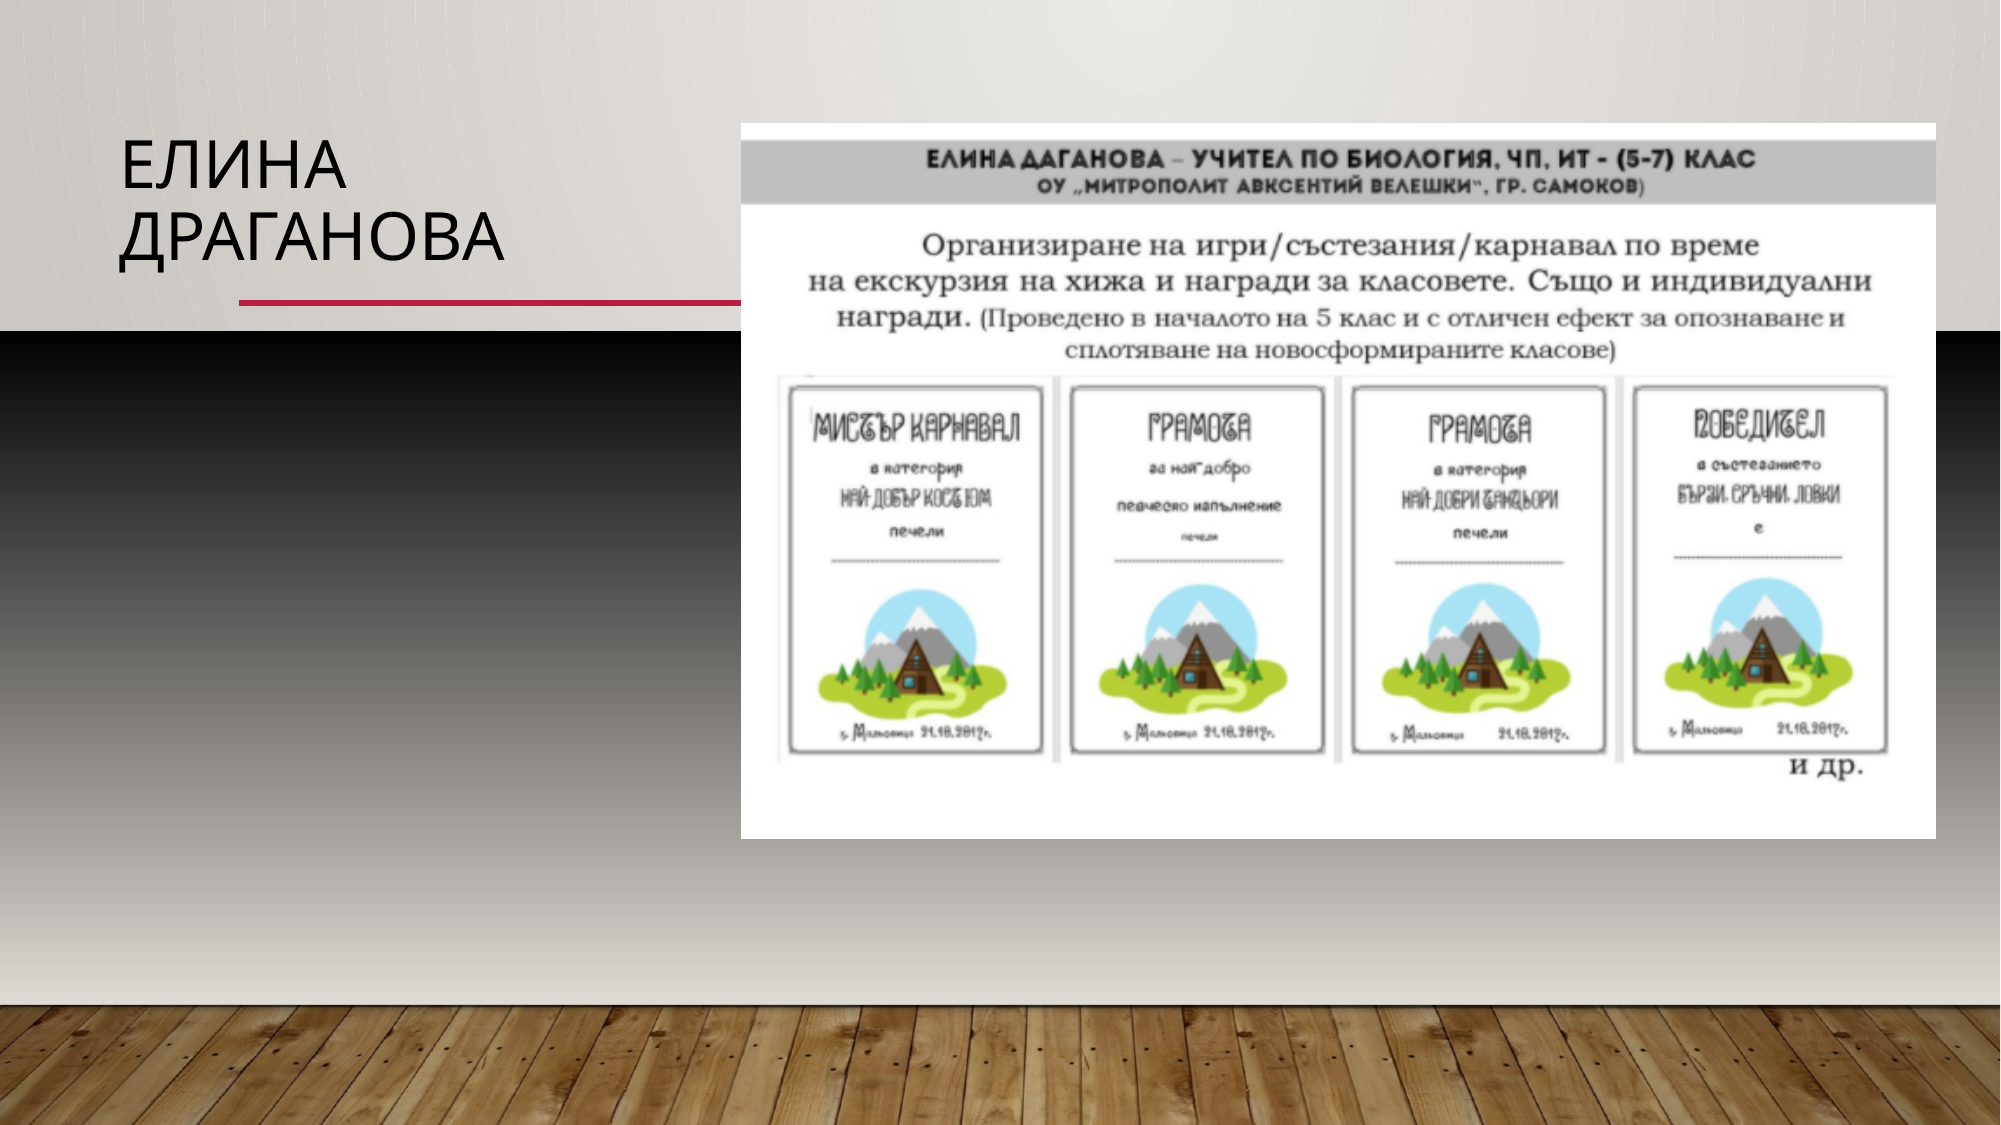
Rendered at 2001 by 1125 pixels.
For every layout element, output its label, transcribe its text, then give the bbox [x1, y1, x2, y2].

picture [741, 123, 1936, 839]
title Елина драганова [104, 123, 681, 296]
